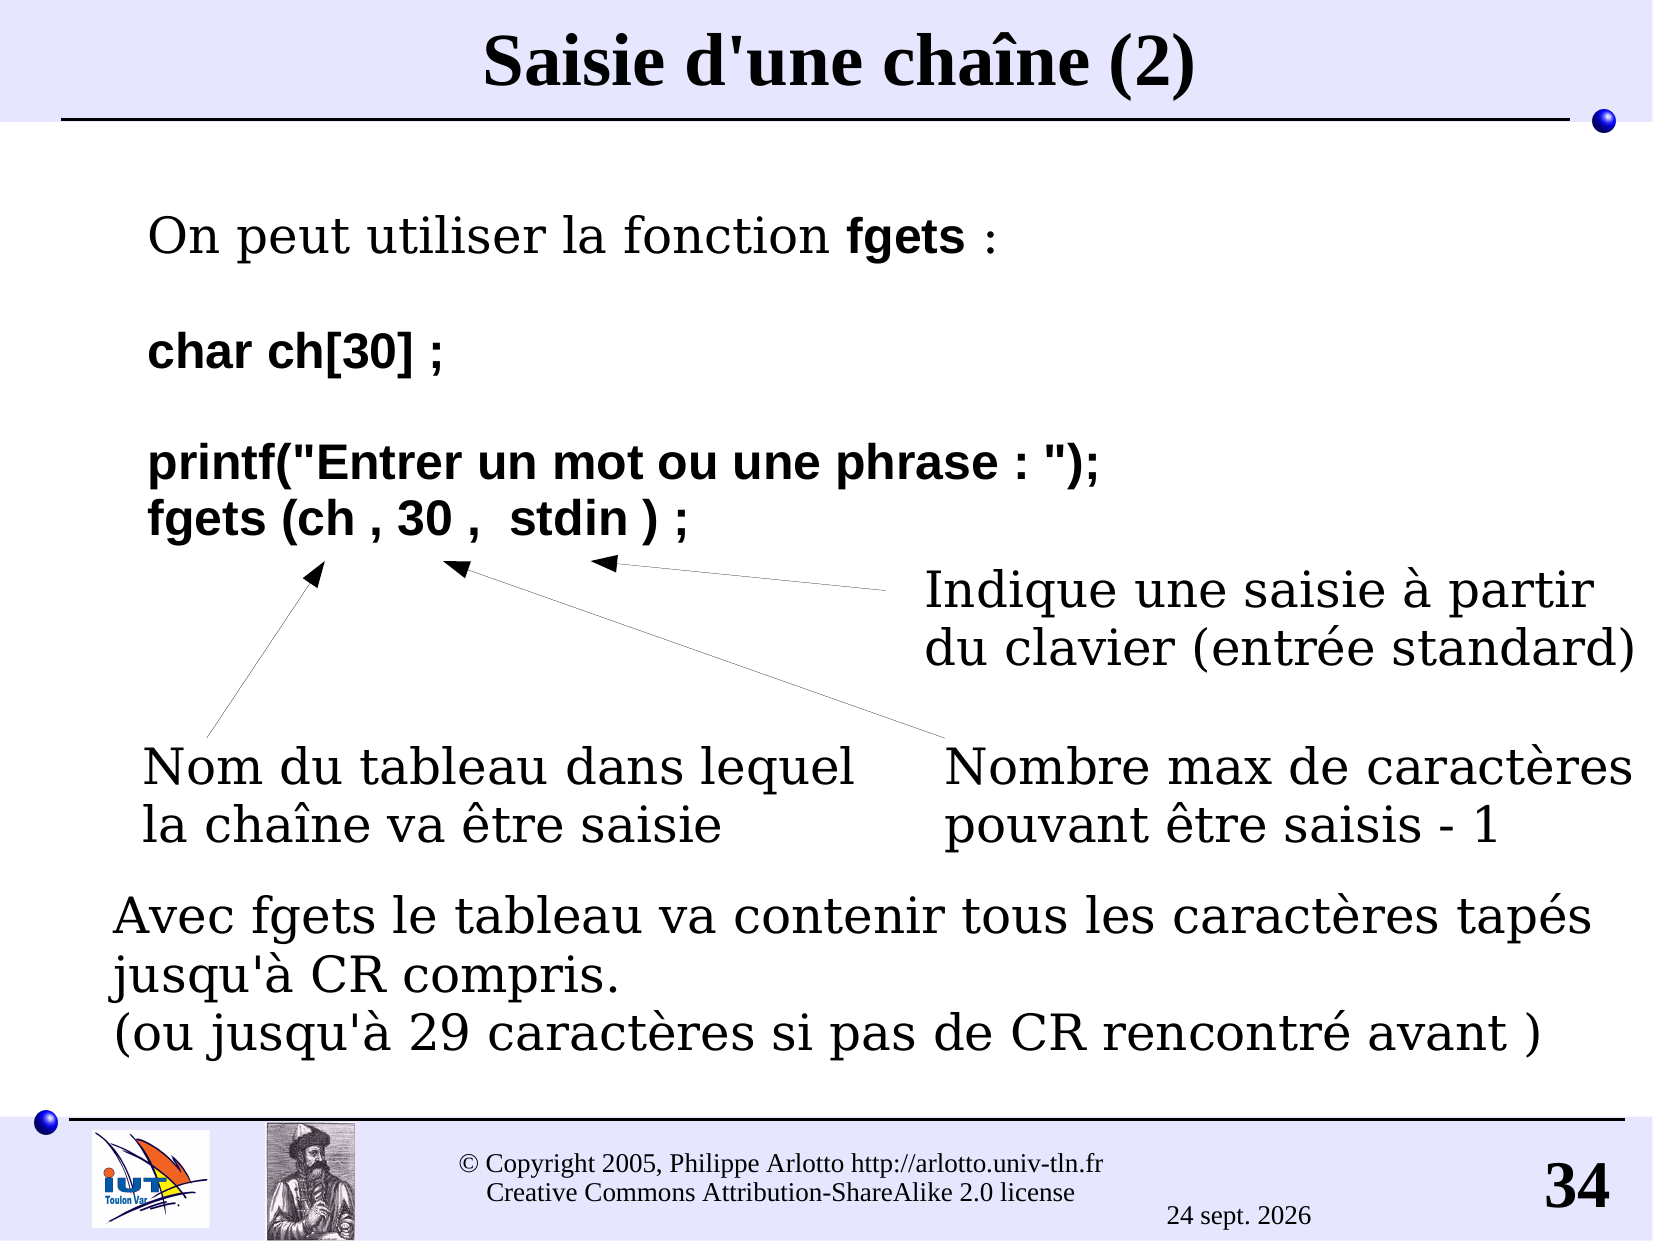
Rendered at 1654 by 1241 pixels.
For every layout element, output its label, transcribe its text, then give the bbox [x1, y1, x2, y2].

text_box Indique une saisie à partir du clavier (entrée standard) [924, 561, 1638, 679]
text_box Avec fgets le tableau va contenir tous les caractères tapés jusqu'à CR compris. (ou jusqu'à 29 caractères si pas de CR rencontré avant ) [113, 887, 1593, 1064]
title Saisie d'une chaîne (2) [95, 11, 1585, 110]
picture [265, 1122, 355, 1241]
text_box On peut utiliser la fonction fgets : char ch[30] ; printf("Entrer un mot ou une phrase : "); fgets (ch , 30 , stdin ) ; [147, 206, 1102, 666]
text_box Nom du tableau dans lequel la chaîne va être saisie [142, 738, 857, 887]
text_box Nombre max de caractères pouvant être saisis - 1 [944, 738, 1636, 856]
